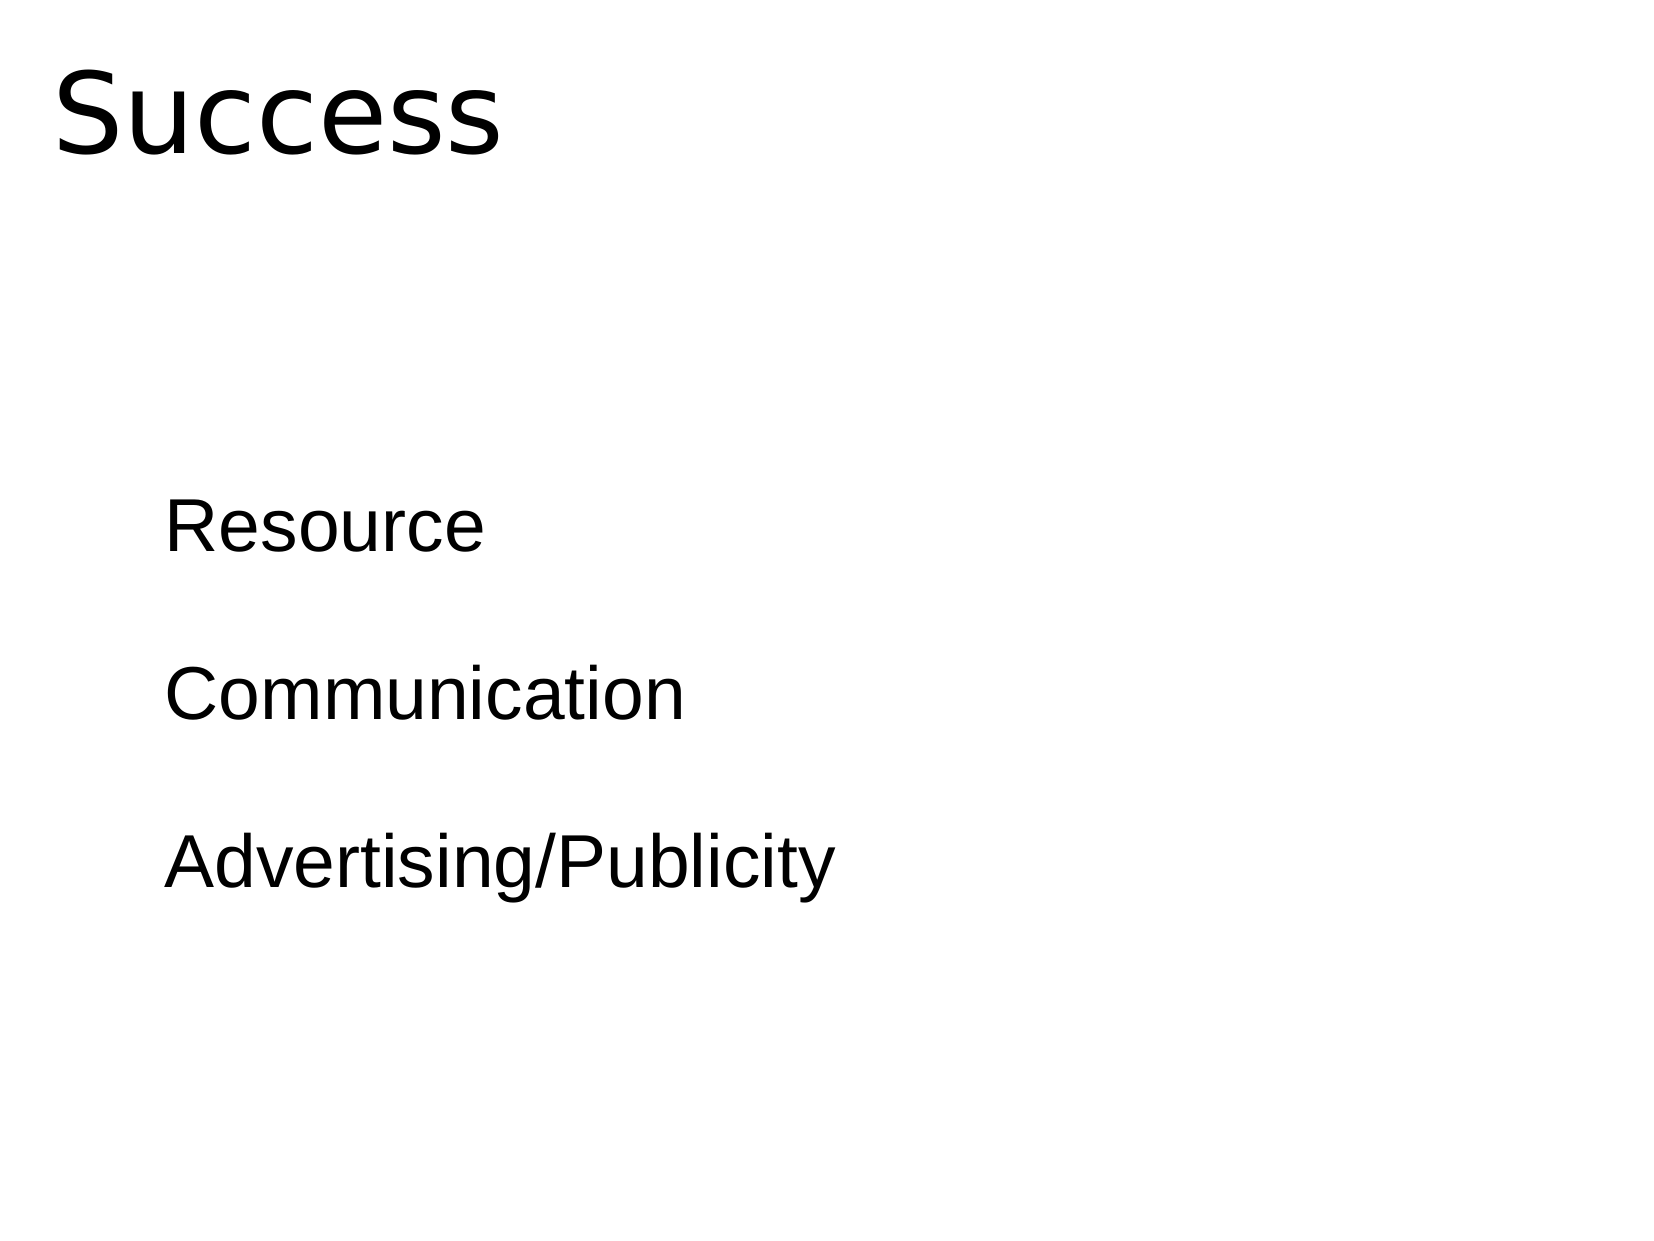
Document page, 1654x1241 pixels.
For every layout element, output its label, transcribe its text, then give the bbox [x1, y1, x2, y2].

text_box Success [37, 41, 751, 188]
text_box Resource Communication Advertising/Publicity [150, 475, 1088, 1163]
